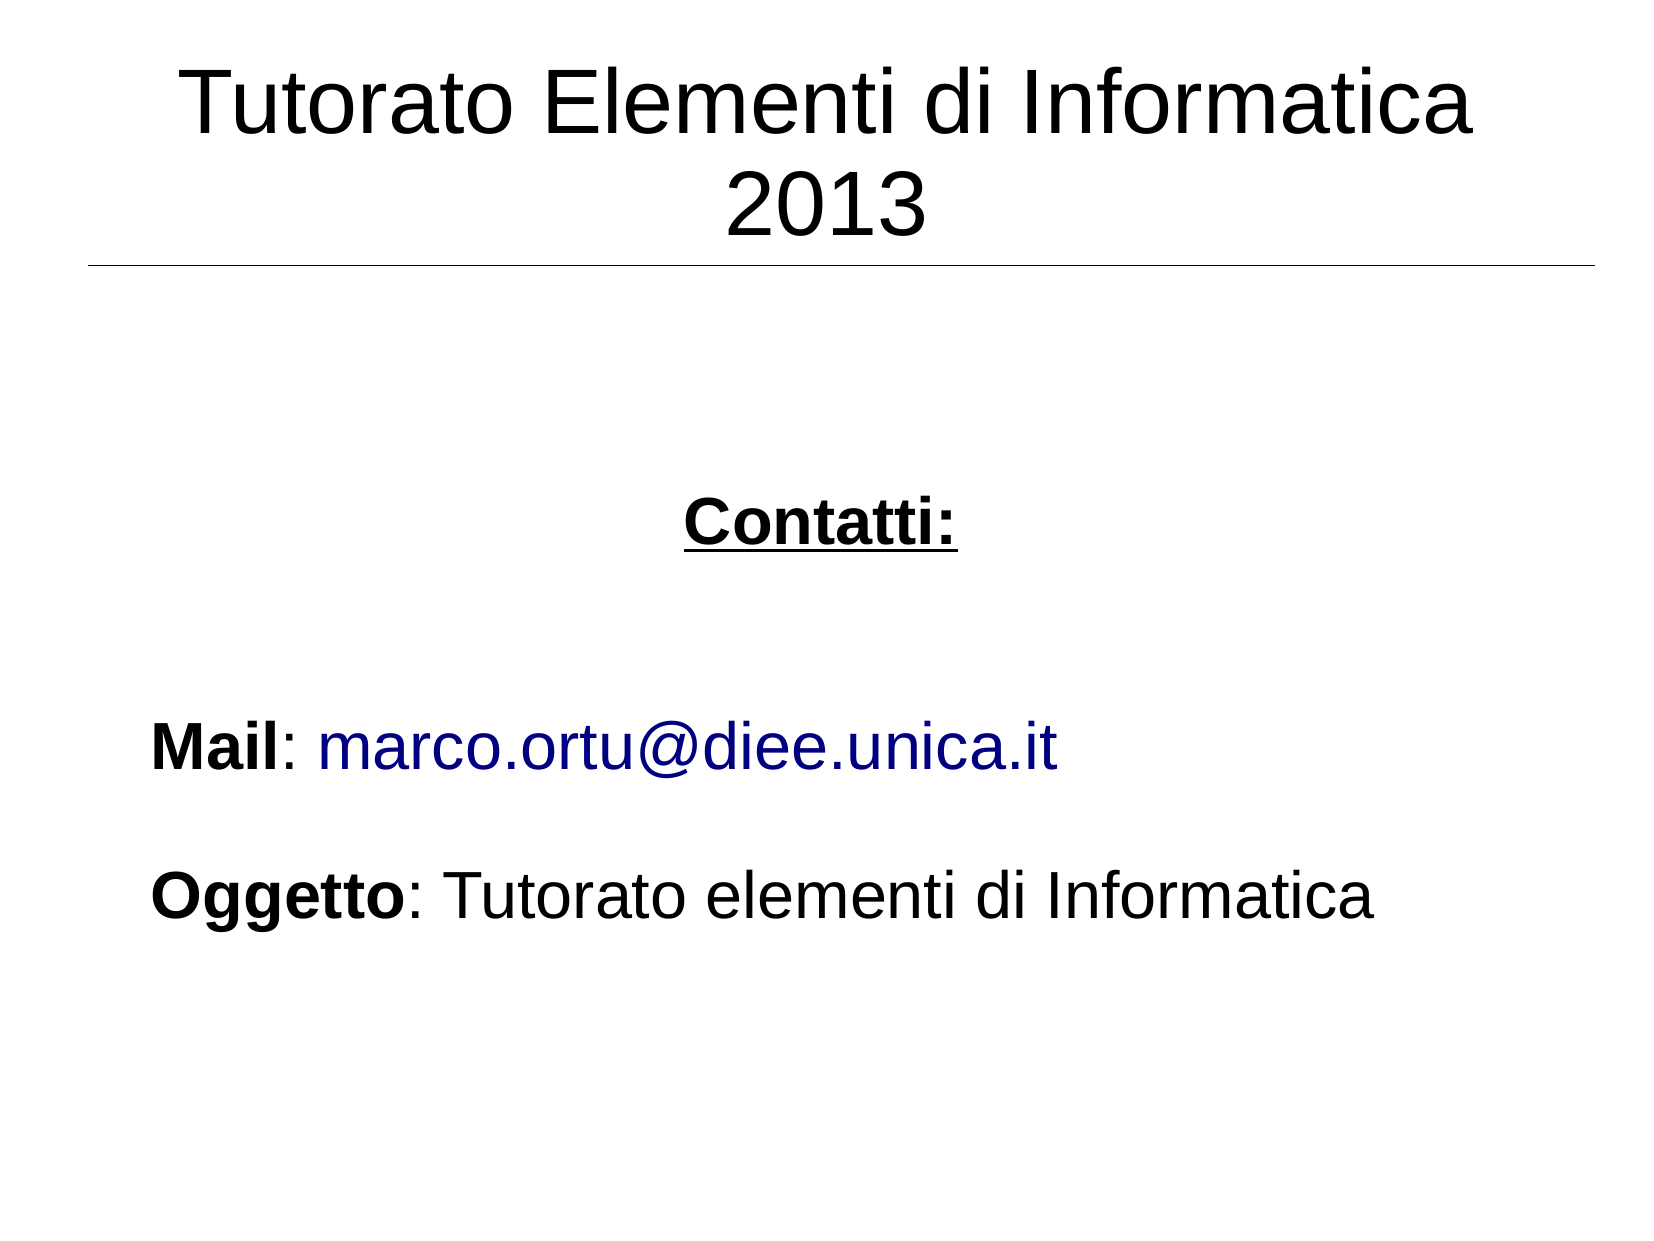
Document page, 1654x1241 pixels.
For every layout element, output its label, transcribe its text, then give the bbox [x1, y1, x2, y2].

title Tutorato Elementi di Informatica 2013 [82, 49, 1571, 257]
subtitle Contatti: Mail: marco.ortu@diee.unica.it Oggetto: Tutorato elementi di Informatica [76, 295, 1565, 1123]
